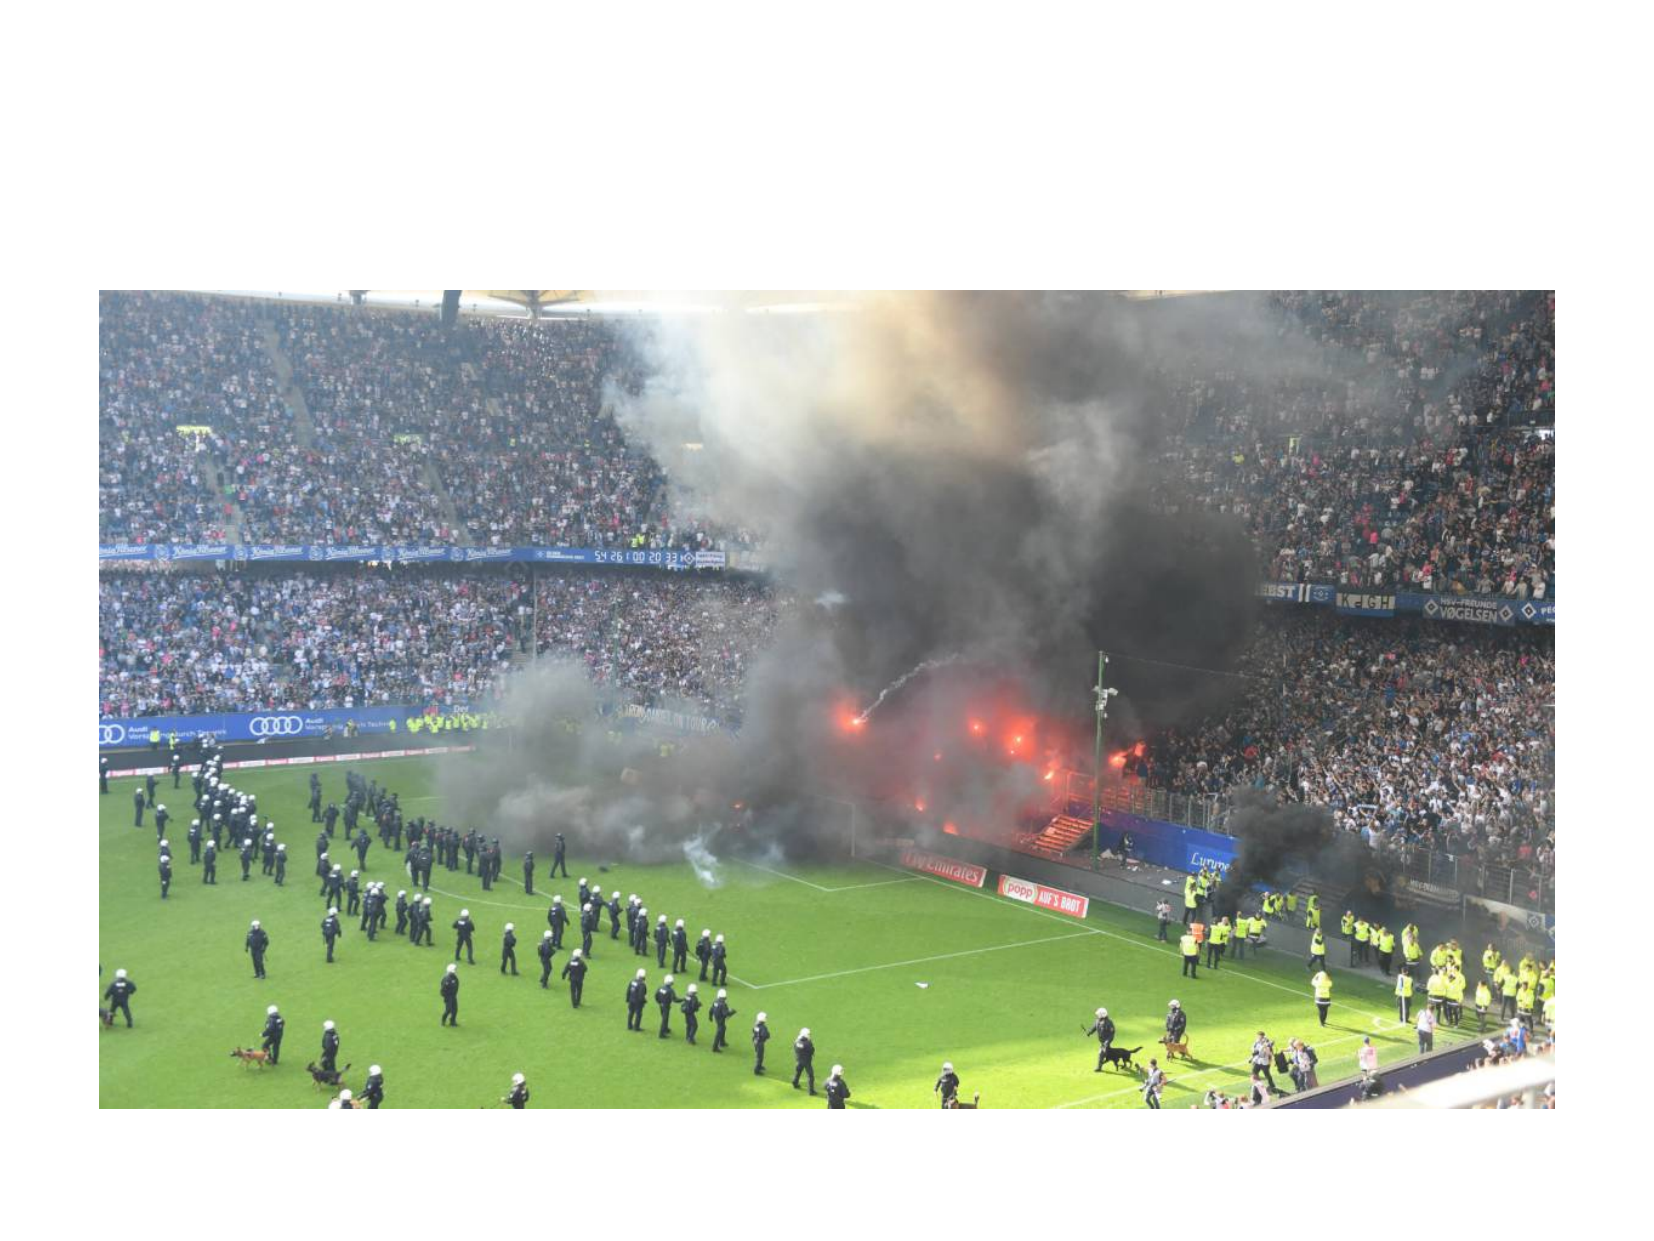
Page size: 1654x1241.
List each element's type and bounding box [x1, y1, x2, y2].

picture [99, 290, 1555, 1109]
